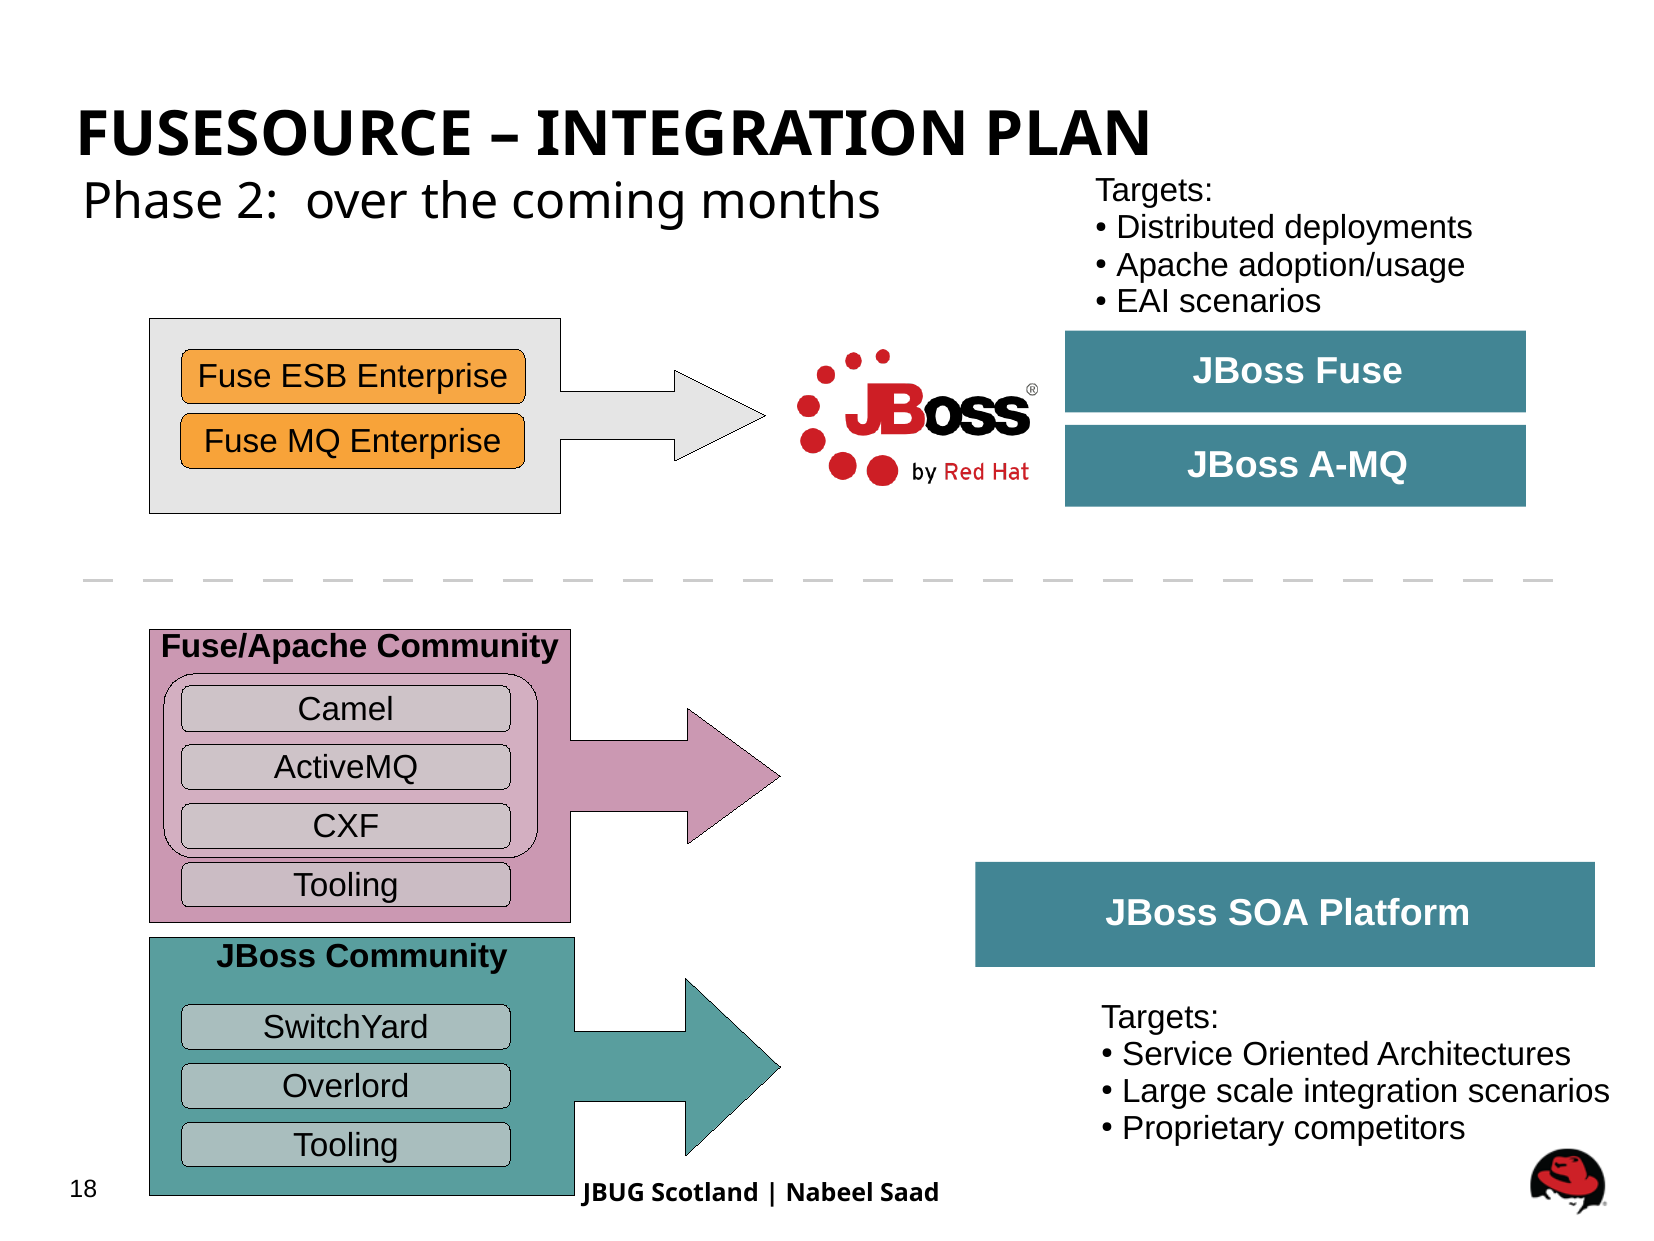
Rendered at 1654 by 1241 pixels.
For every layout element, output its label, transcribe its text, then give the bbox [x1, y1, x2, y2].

text_box [1065, 424, 1526, 436]
picture [1529, 1155, 1613, 1224]
text_box Targets: Service Oriented Architectures Large scale integration scenarios Proprietary competitors [1086, 991, 1654, 1155]
text_box Fuse ESB Enterprise [181, 349, 526, 404]
text_box Fuse MQ Enterprise [180, 413, 525, 469]
text_box [1065, 330, 1526, 342]
text_box Fuse/Apache Community [149, 629, 781, 923]
text_box CXF [181, 803, 511, 849]
text_box SwitchYard [181, 1004, 511, 1050]
title FUSESOURCE – INTEGRATION PLAN [75, 37, 1564, 226]
text_box [163, 673, 538, 858]
text_box [149, 318, 766, 514]
text_box JBoss Community [685, 1125, 719, 1156]
text_box ActiveMQ [181, 744, 511, 790]
text_box [975, 861, 1595, 884]
text_box Camel [181, 685, 511, 732]
list Phase 2: over the coming months [82, 226, 1546, 1125]
text_box Tooling [181, 862, 511, 907]
text_box JBoss SOA Platform [975, 884, 1601, 997]
text_box JBoss Community [149, 1125, 575, 1196]
picture [797, 349, 1038, 486]
text_box Tooling [181, 1122, 511, 1167]
text_box Overlord [181, 1063, 511, 1109]
text_box JBoss Fuse [1065, 342, 1531, 430]
text_box Targets: Distributed deployments Apache adoption/usage EAI scenarios [1080, 226, 1561, 329]
text_box JBoss A-MQ [1065, 436, 1531, 525]
